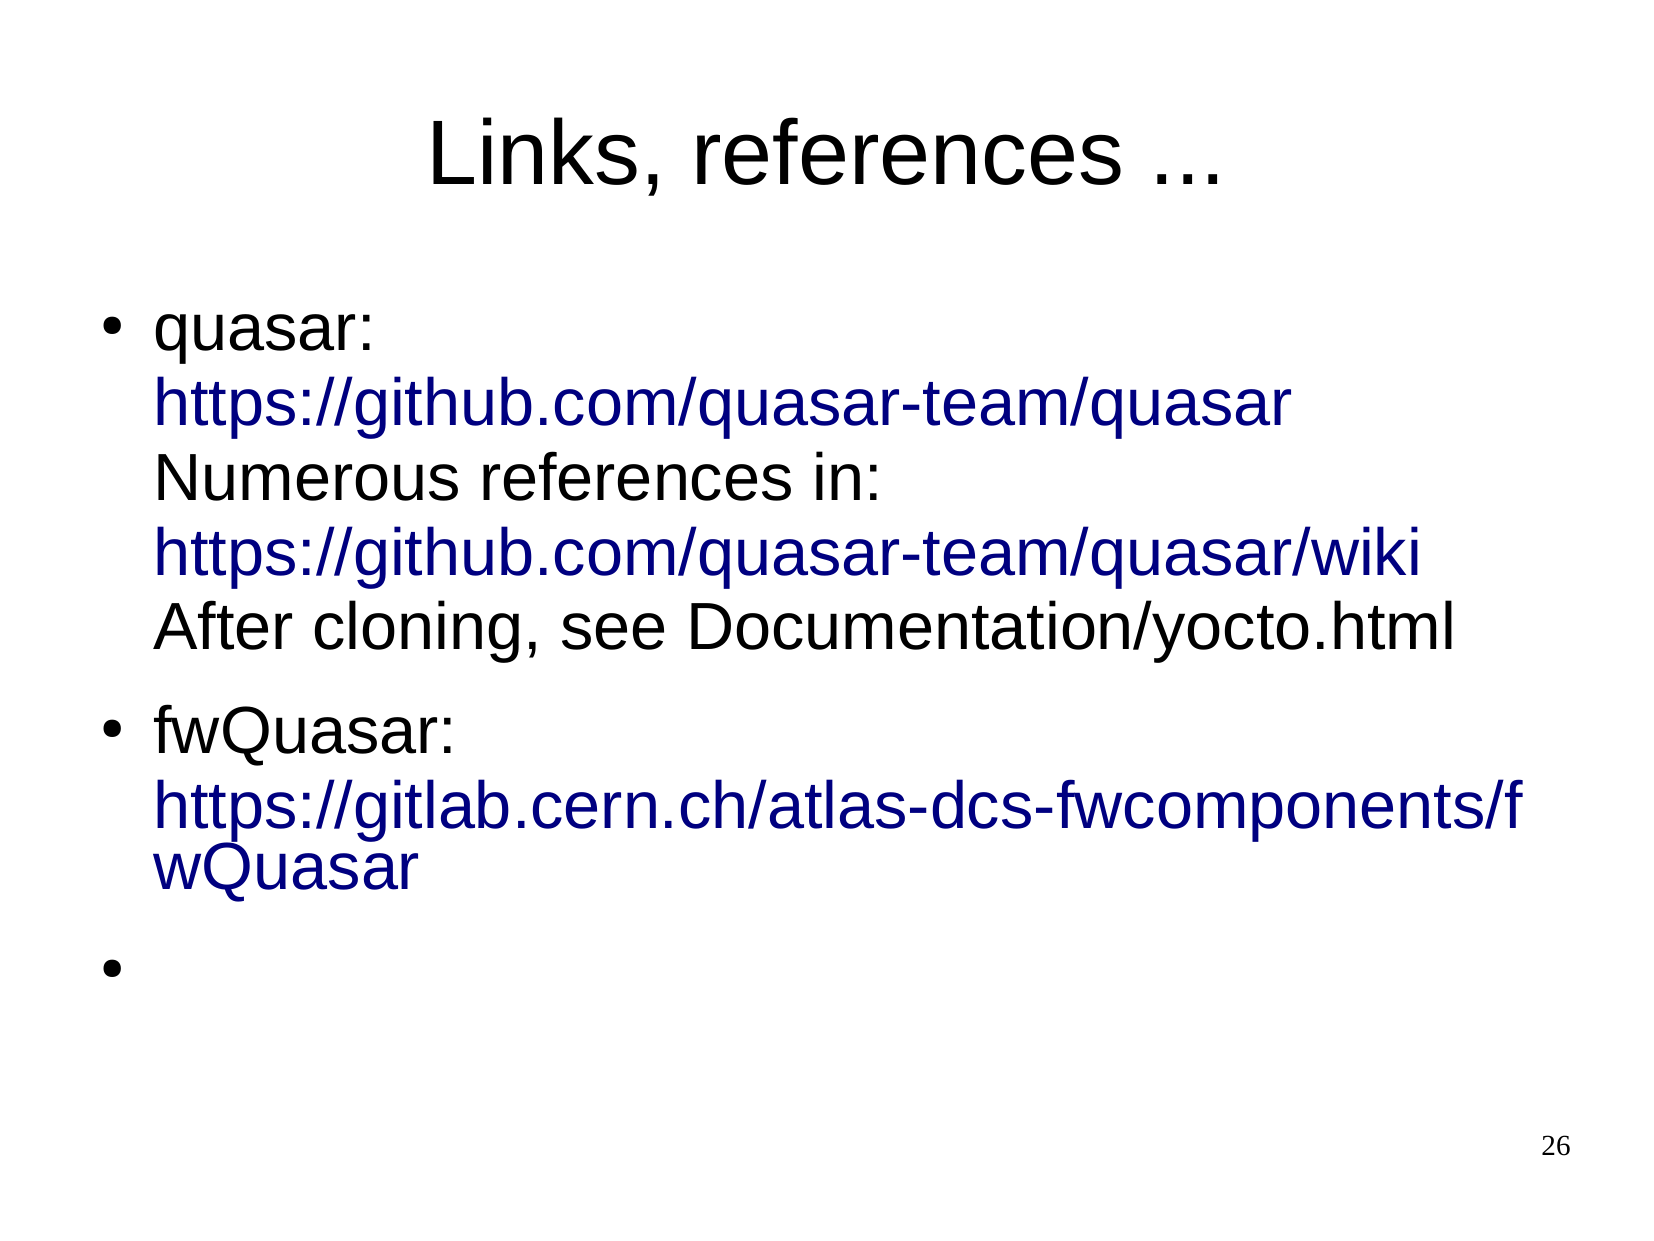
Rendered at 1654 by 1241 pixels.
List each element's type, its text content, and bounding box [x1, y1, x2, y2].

title Links, references ... [82, 49, 1571, 257]
list quasar: https://github.com/quasar-team/quasar Numerous references in: https://github.com/quasar-team/quasar/wiki After cloning, see Documentation/yocto.html fwQuasar: https://gitlab.cern.ch/atlas-dcs-fwcomponents/fwQuasar [82, 290, 1571, 1010]
